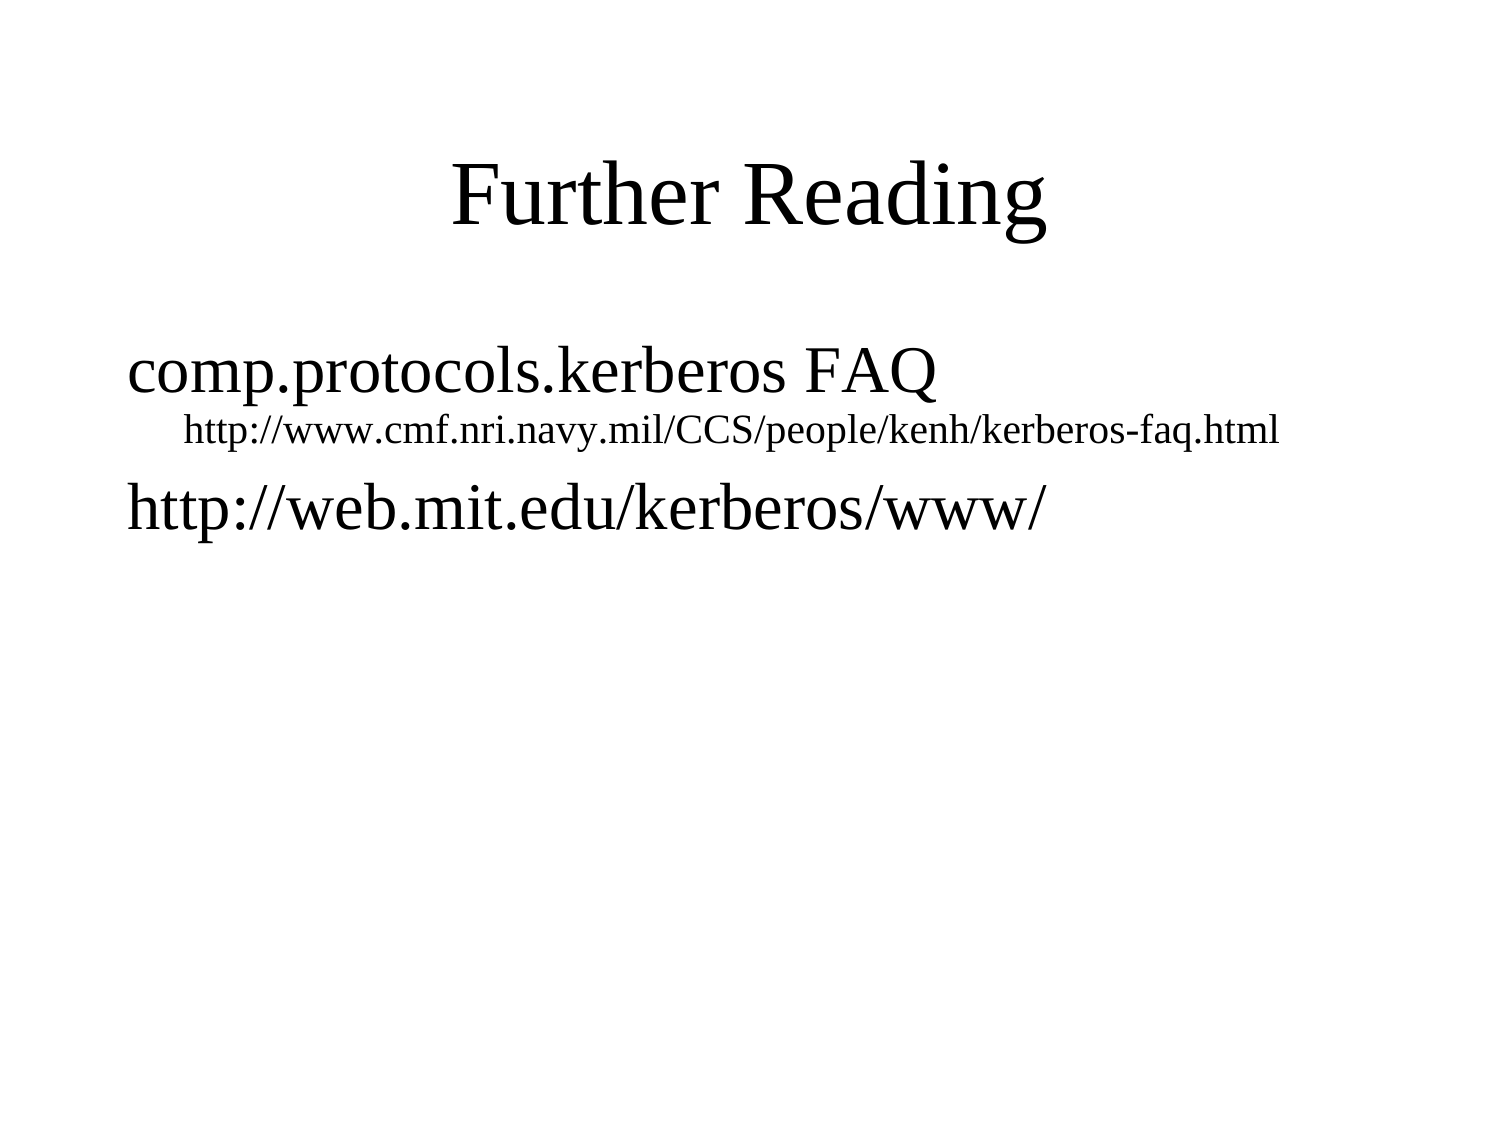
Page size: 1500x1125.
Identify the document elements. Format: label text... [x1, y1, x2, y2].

title Further Reading [112, 99, 1388, 288]
list comp.protocols.kerberos FAQ http://www.cmf.nri.navy.mil/CCS/people/kenh/kerberos-faq.html http://web.mit.edu/kerberos/www/ [112, 324, 1388, 1001]
